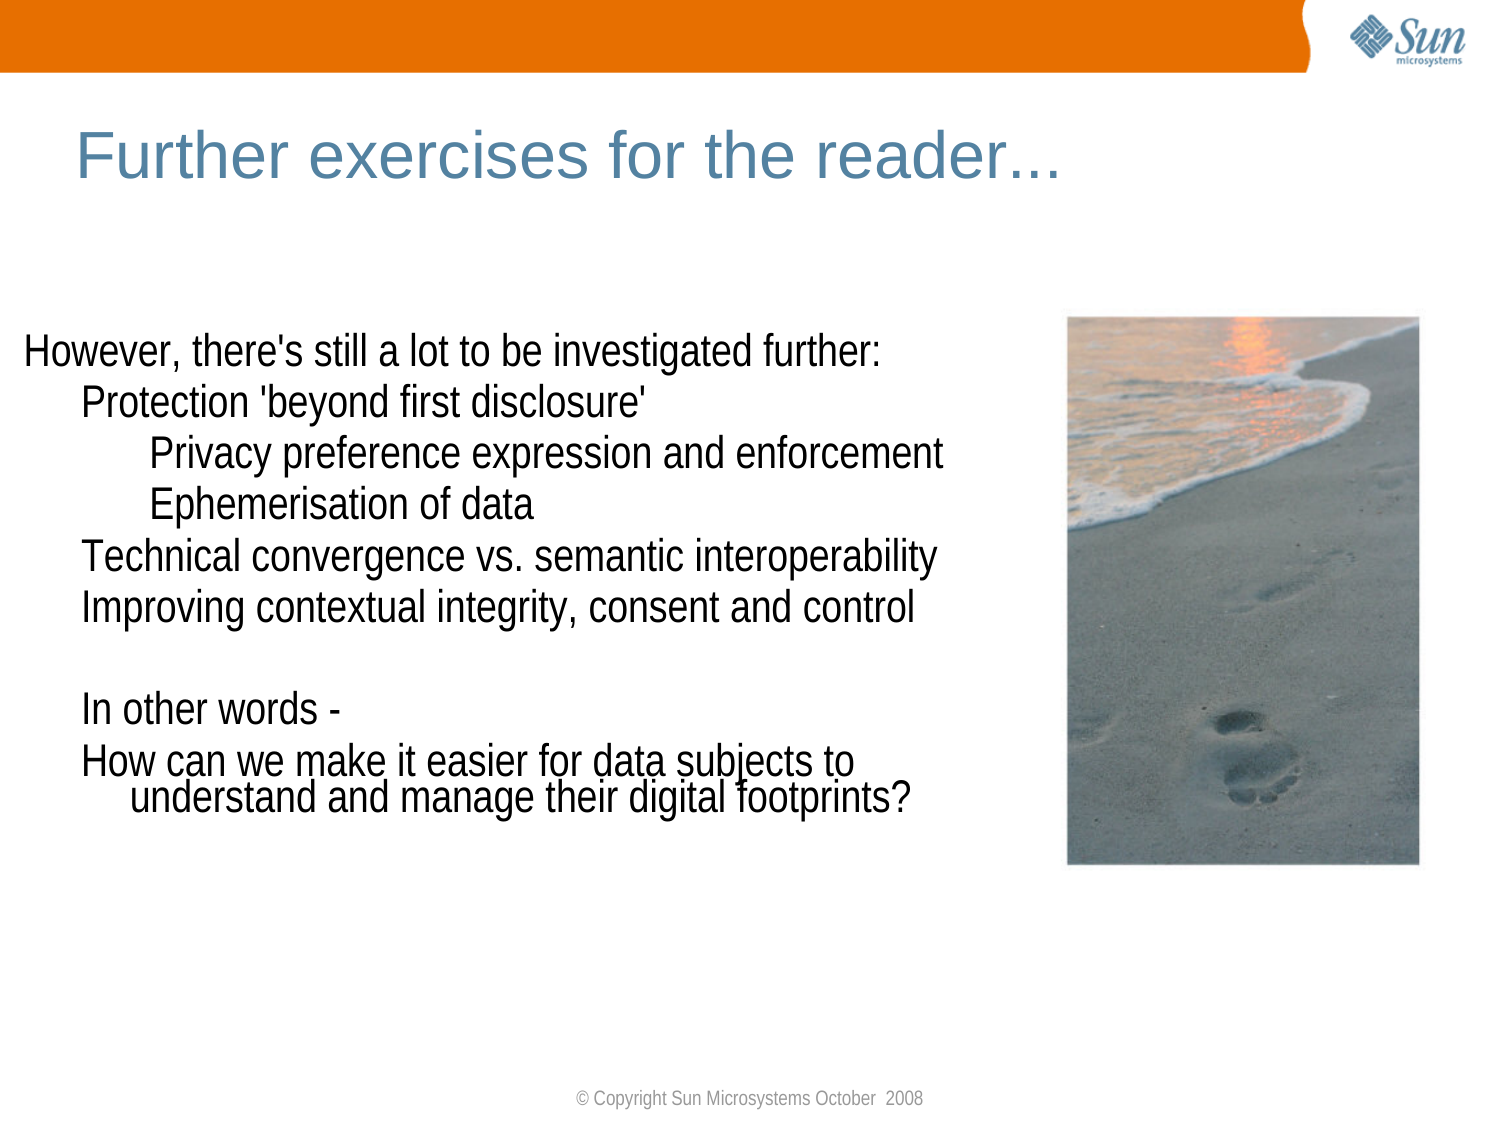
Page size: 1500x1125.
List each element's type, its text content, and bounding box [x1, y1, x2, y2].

picture [0, 0, 1500, 75]
picture [1009, 287, 1478, 895]
title Further exercises for the reader... [75, 122, 1437, 228]
text_box However, there's still a lot to be investigated further: Protection 'beyond first disclosure' Privacy preference expression and enforcement Ephemerisation of data Technical convergence vs. semantic interoperability Improving contextual integrity, consent and control In other words - How can we make it easier for data subjects to understand and manage their digital footprints? [0, 329, 1002, 828]
